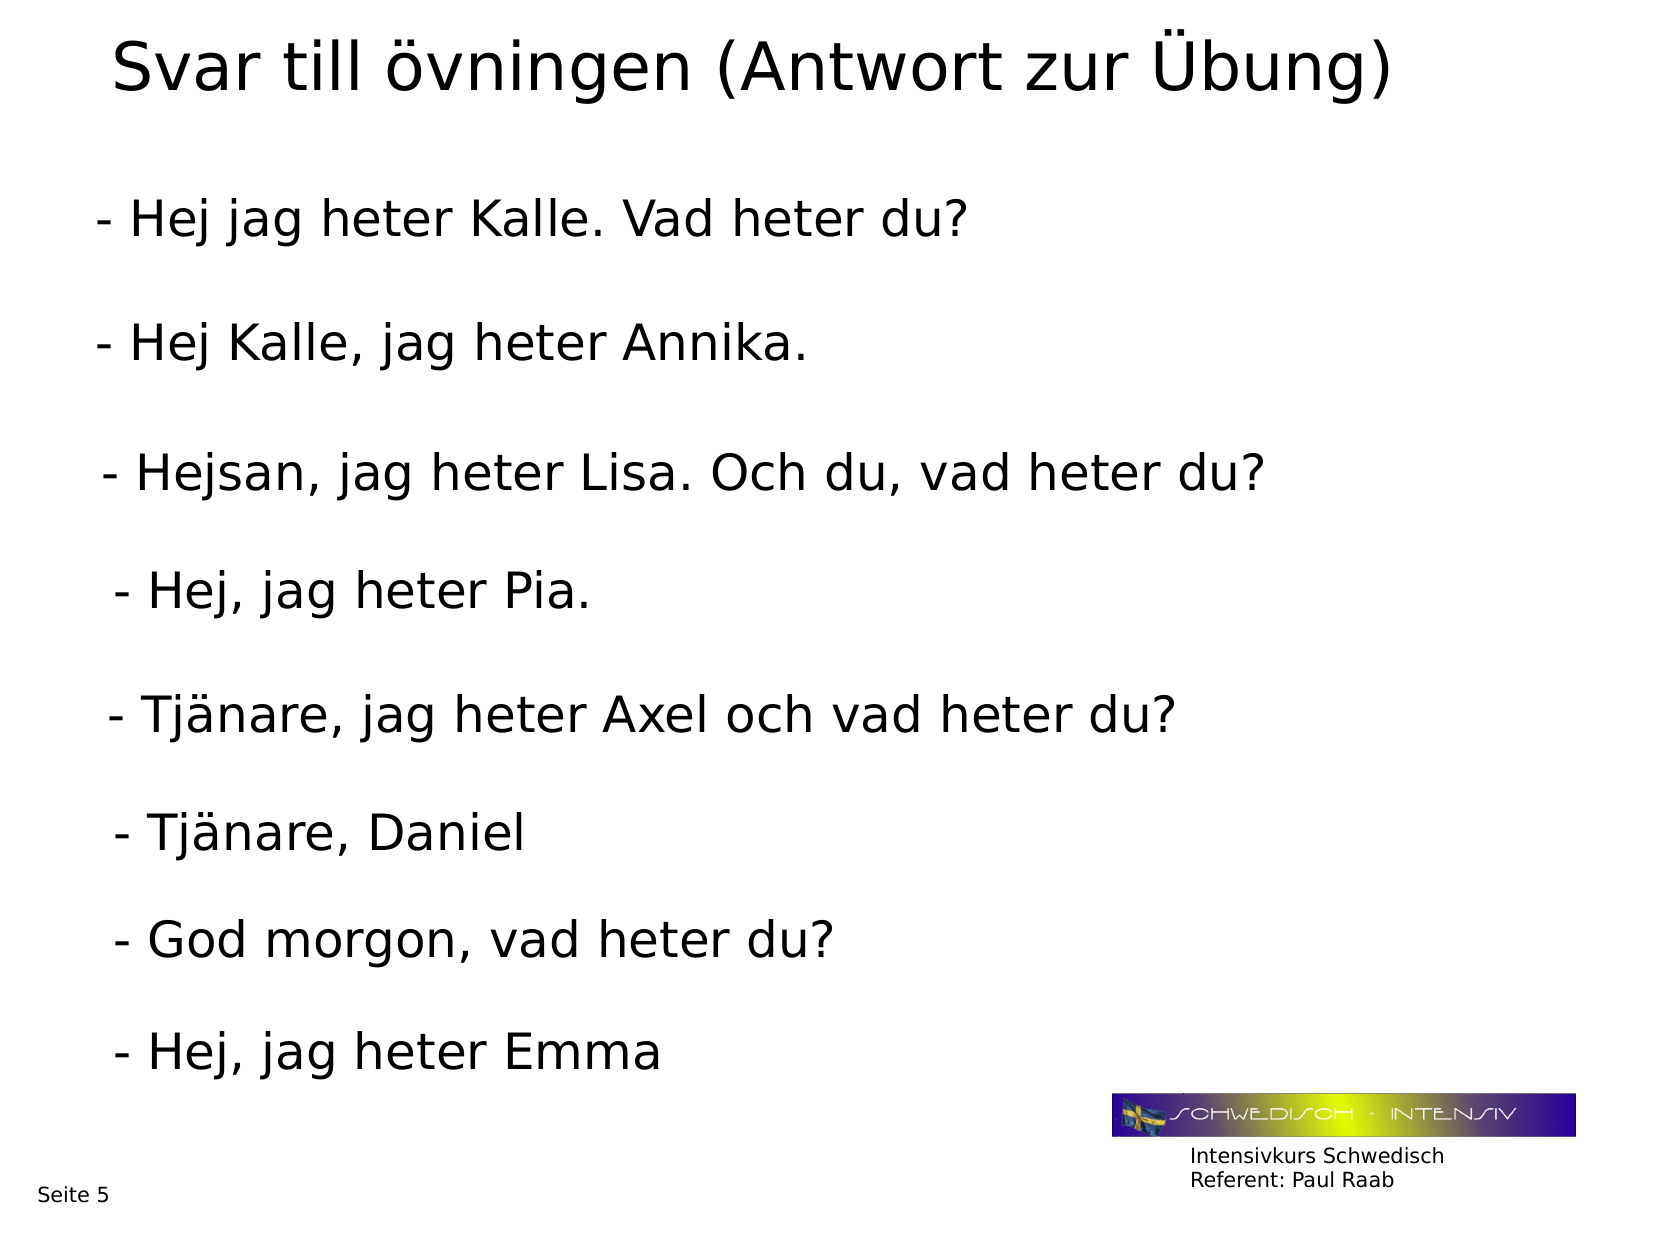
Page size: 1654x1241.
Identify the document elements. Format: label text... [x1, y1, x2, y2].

text_box Svar till övningen (Antwort zur Übung) [75, 21, 1463, 115]
text_box - Tjänare, Daniel [98, 796, 1299, 886]
text_box - God morgon, vad heter du? [98, 903, 1074, 992]
picture [1112, 1093, 1576, 1137]
text_box - Hejsan, jag heter Lisa. Och du, vad heter du? [86, 436, 1287, 525]
text_box - Hej, jag heter Pia. [98, 554, 1037, 644]
text_box - Hej, jag heter Emma [98, 1015, 1074, 1104]
text_box - Hej Kalle, jag heter Annika. [80, 306, 869, 395]
text_box - Tjänare, jag heter Axel och vad heter du? [92, 678, 1276, 768]
text_box - Hej jag heter Kalle. Vad heter du? [80, 182, 1201, 267]
